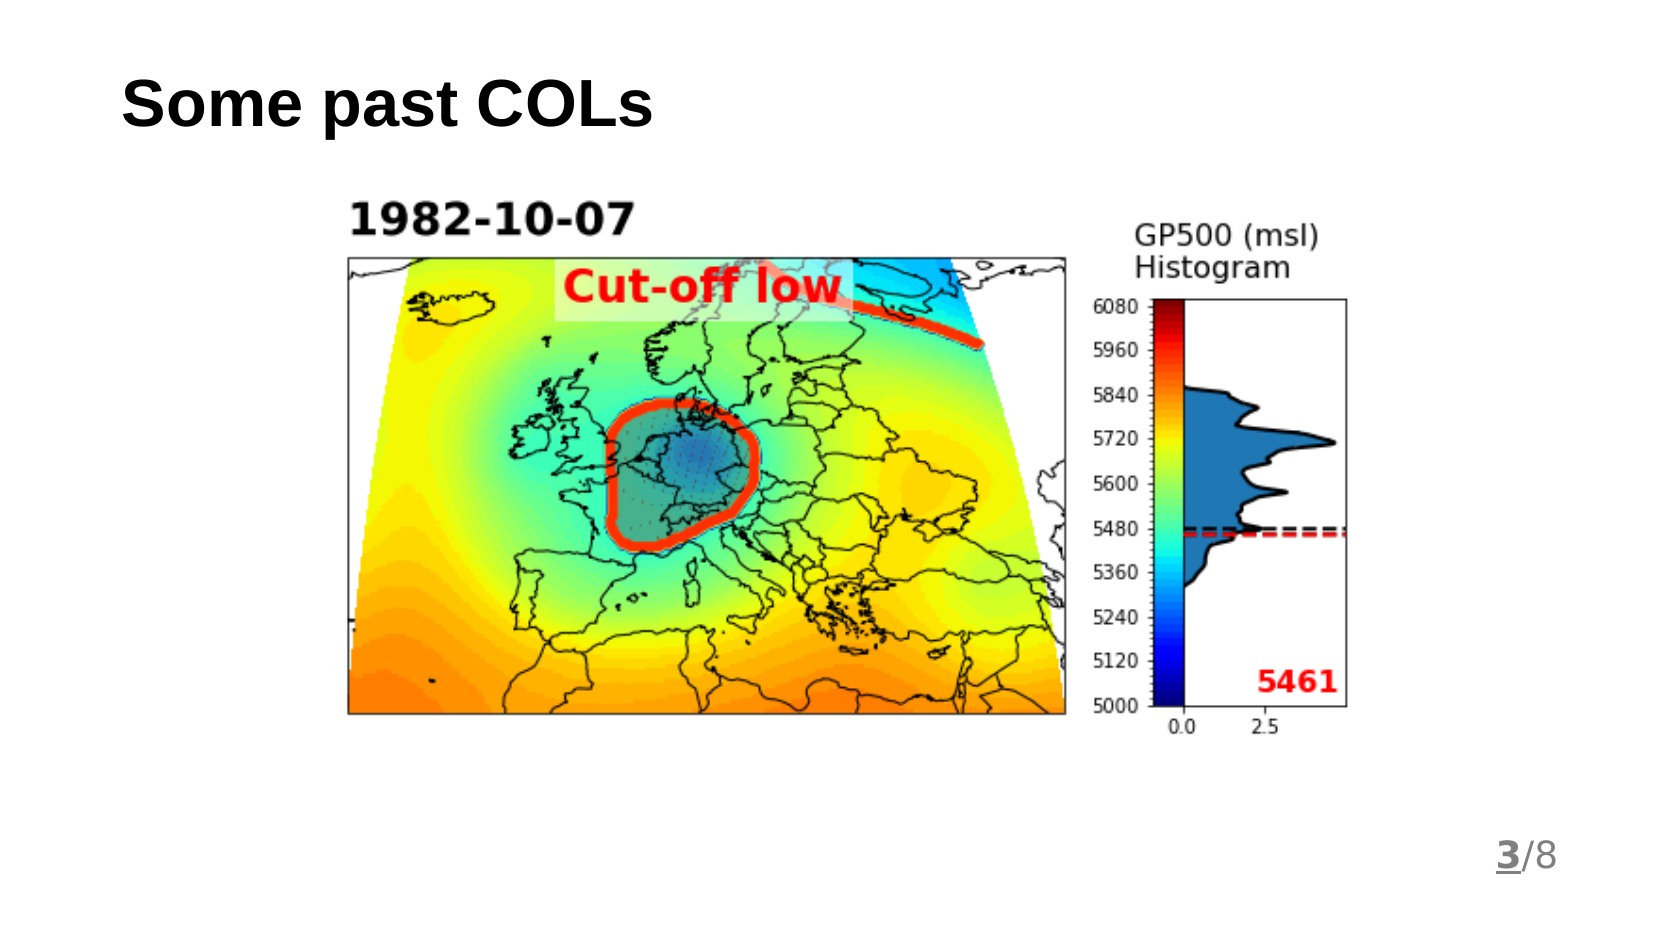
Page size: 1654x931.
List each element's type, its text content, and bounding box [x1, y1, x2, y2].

text_box Some past COLs [107, 59, 1270, 186]
picture [295, 186, 1359, 744]
text_box 3/8 [1480, 826, 1595, 897]
